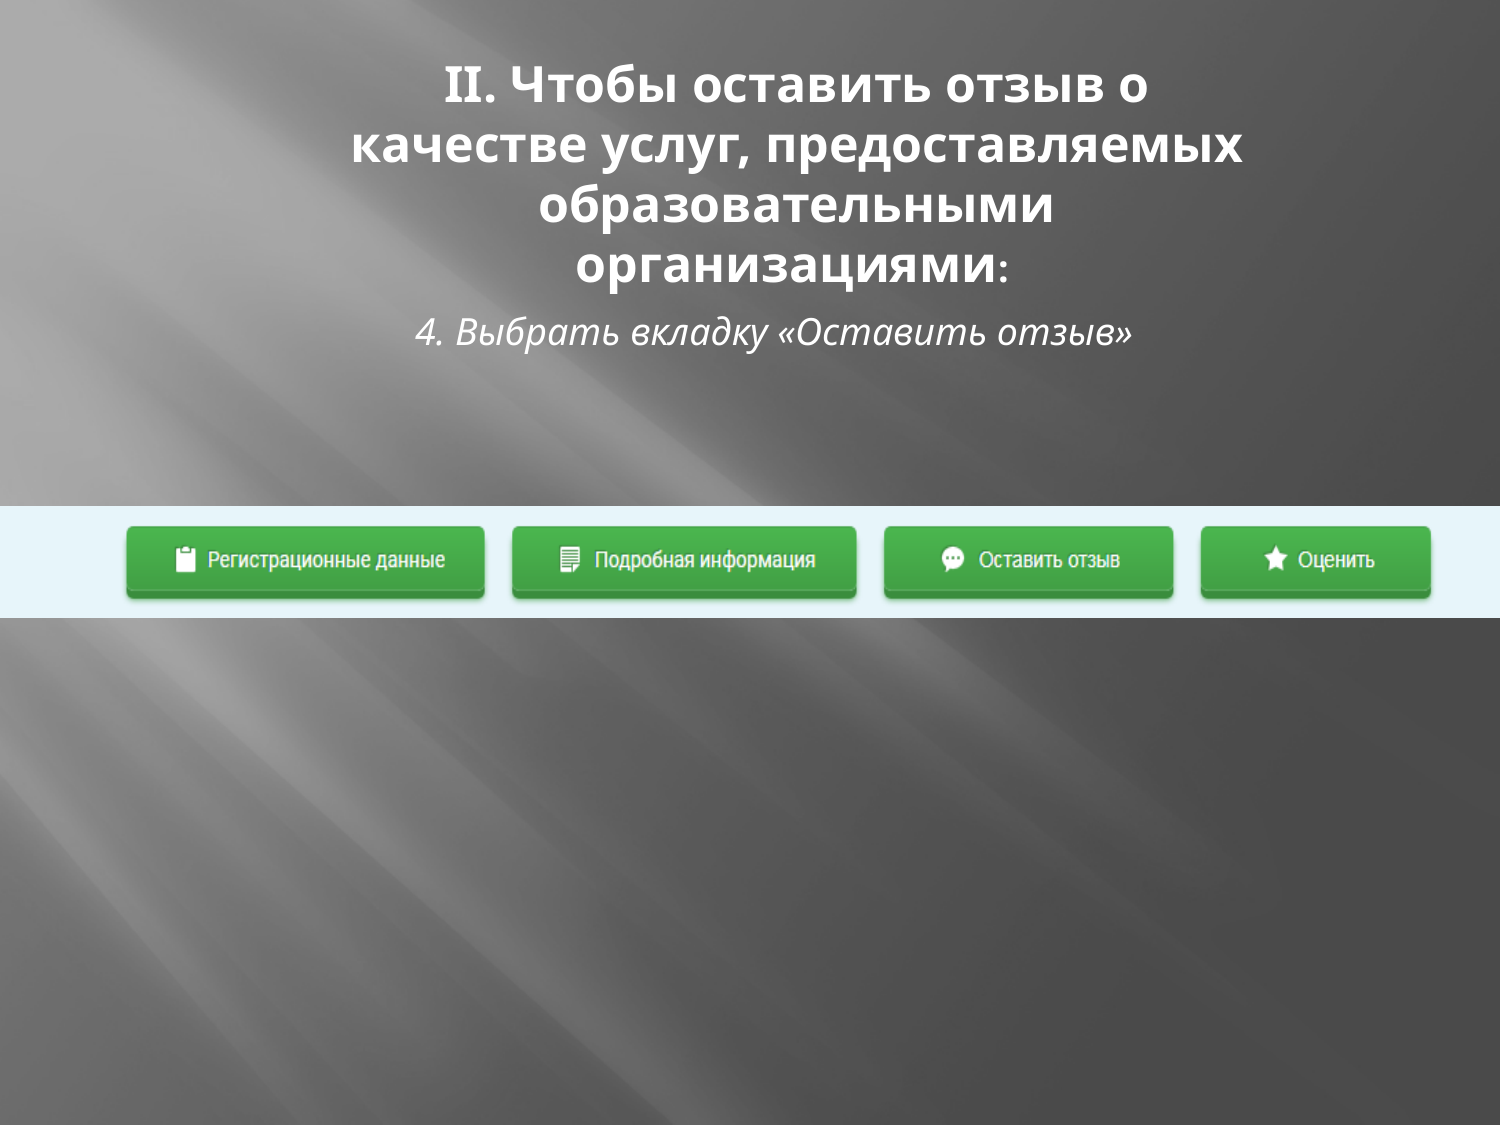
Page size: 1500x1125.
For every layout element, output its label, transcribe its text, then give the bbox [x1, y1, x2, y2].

picture [0, 0, 1500, 1125]
text_box 4. Выбрать вкладку «Оставить отзыв» [399, 255, 1150, 361]
text_box II. Чтобы оставить отзыв о качестве услуг, предоставляемых образовательными организациями: [324, 0, 1270, 300]
